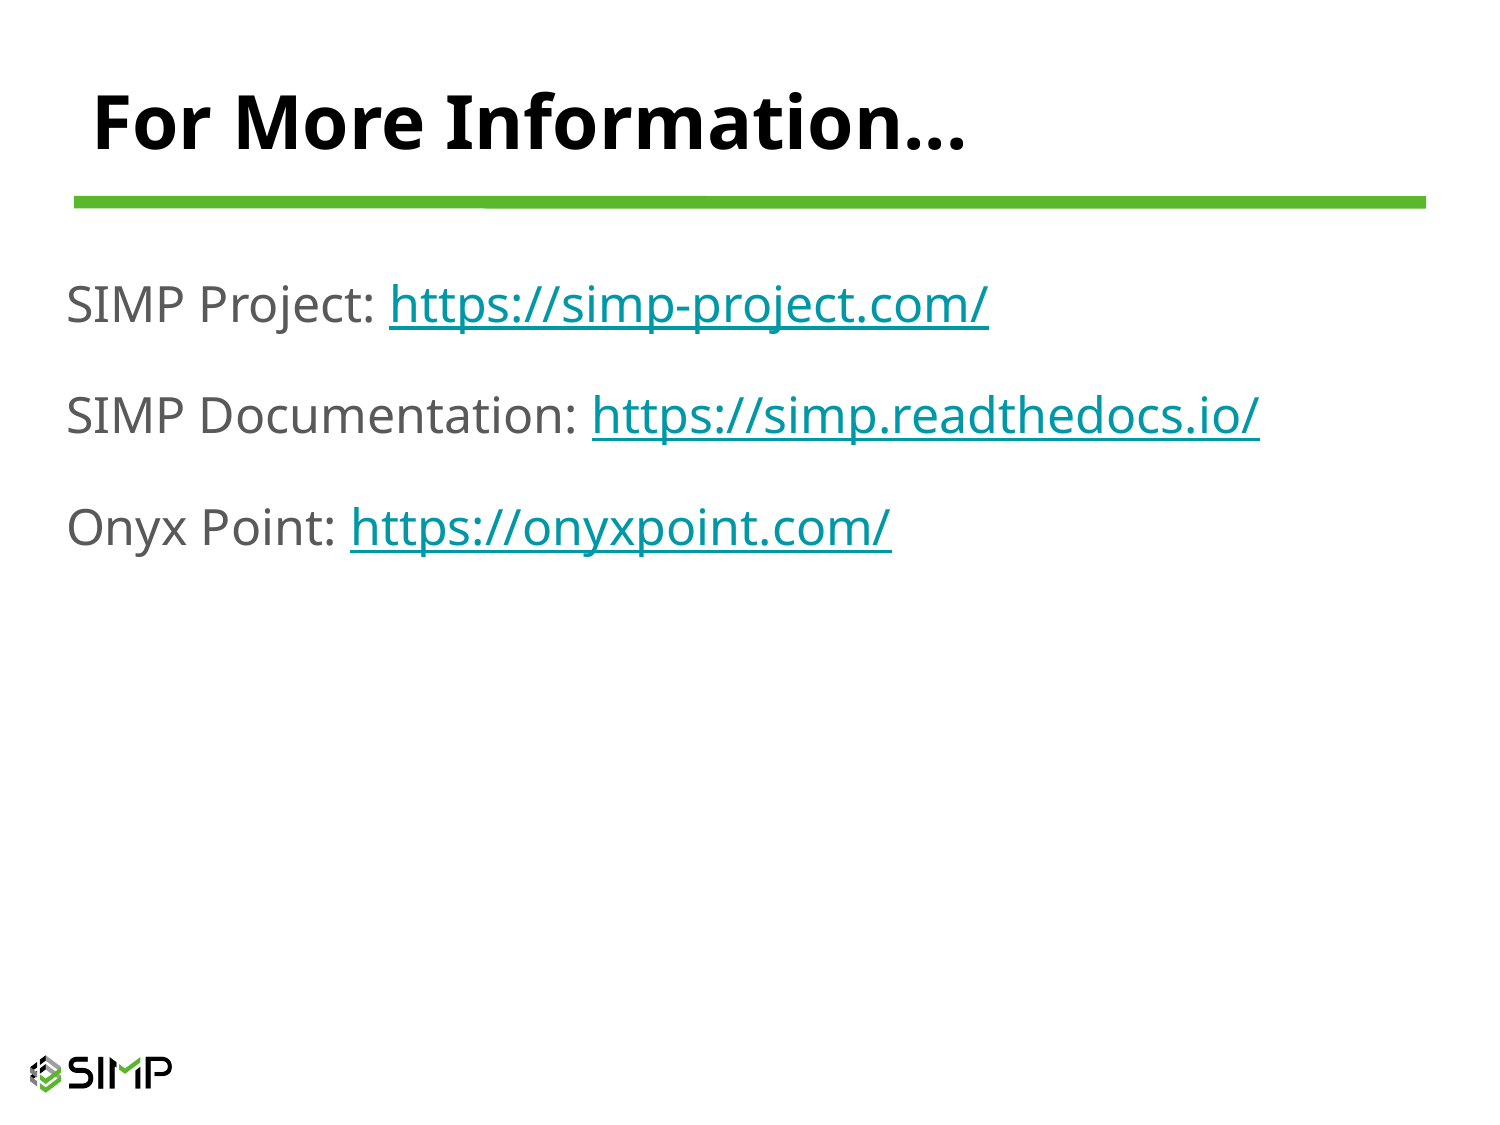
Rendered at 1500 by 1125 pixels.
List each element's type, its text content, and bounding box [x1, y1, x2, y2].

picture [30, 1055, 172, 1093]
list SIMP Project: https://simp-project.com/ SIMP Documentation: https://simp.readthedocs.io/ Onyx Point: https://onyxpoint.com/ [51, 246, 1449, 995]
title For More Information... [76, 59, 1429, 185]
